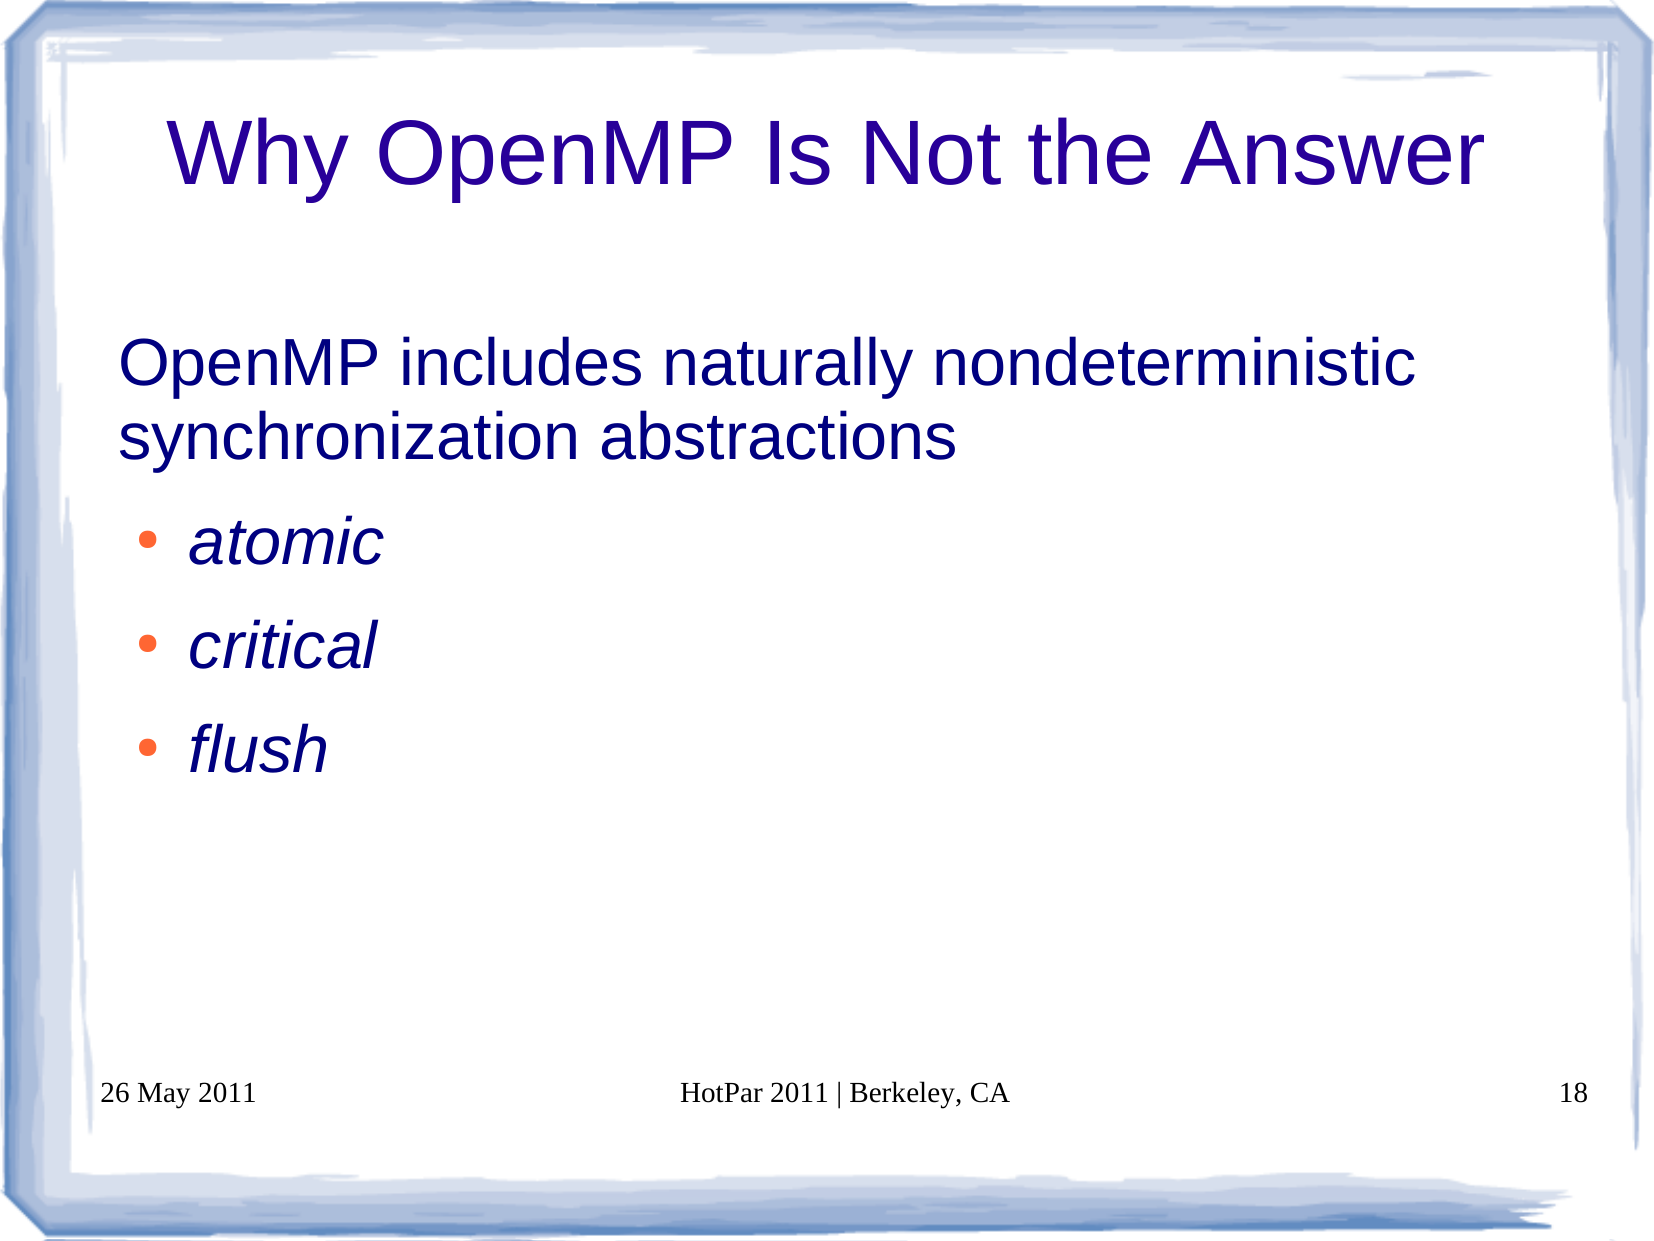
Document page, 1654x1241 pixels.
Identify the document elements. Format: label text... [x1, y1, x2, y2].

list OpenMP includes naturally nondeterministic synchronization abstractions atomic critical flush [118, 324, 1571, 990]
title Why OpenMP Is Not the Answer [82, 56, 1571, 250]
picture [0, 0, 1654, 1241]
